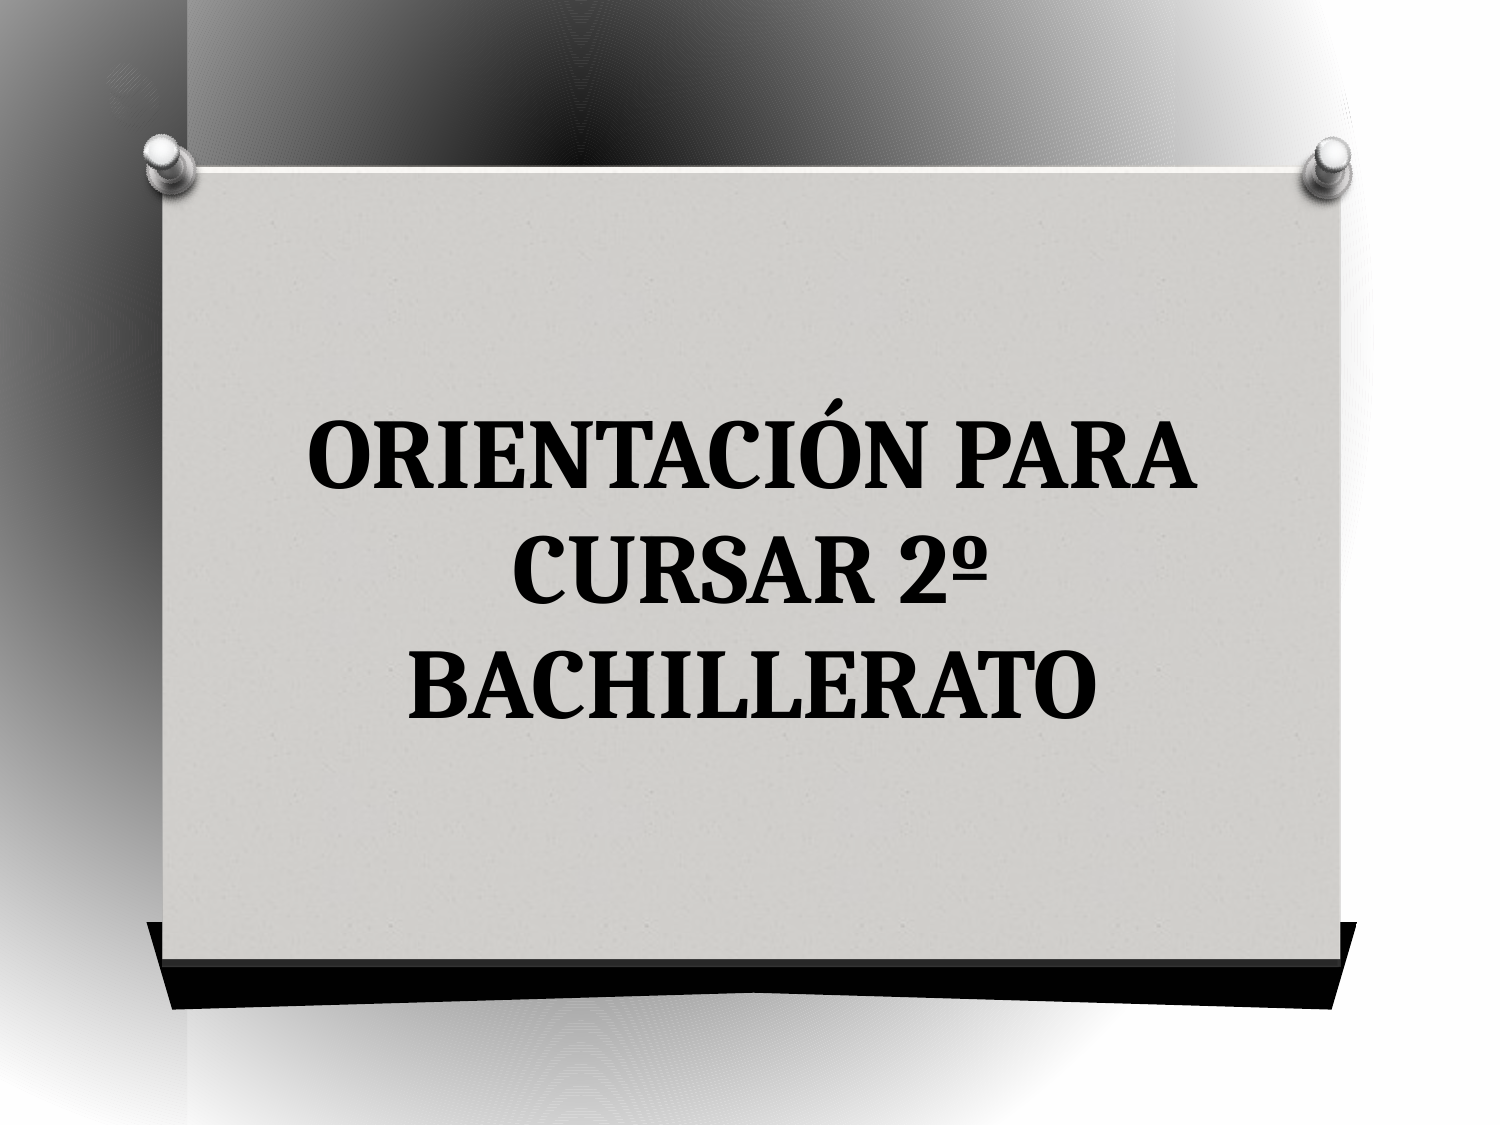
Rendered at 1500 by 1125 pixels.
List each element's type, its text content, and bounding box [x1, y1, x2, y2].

picture [112, 100, 235, 223]
picture [1274, 109, 1396, 230]
text_box ORIENTACIÓN PARA CURSAR 2º BACHILLERATO [283, 294, 1223, 752]
